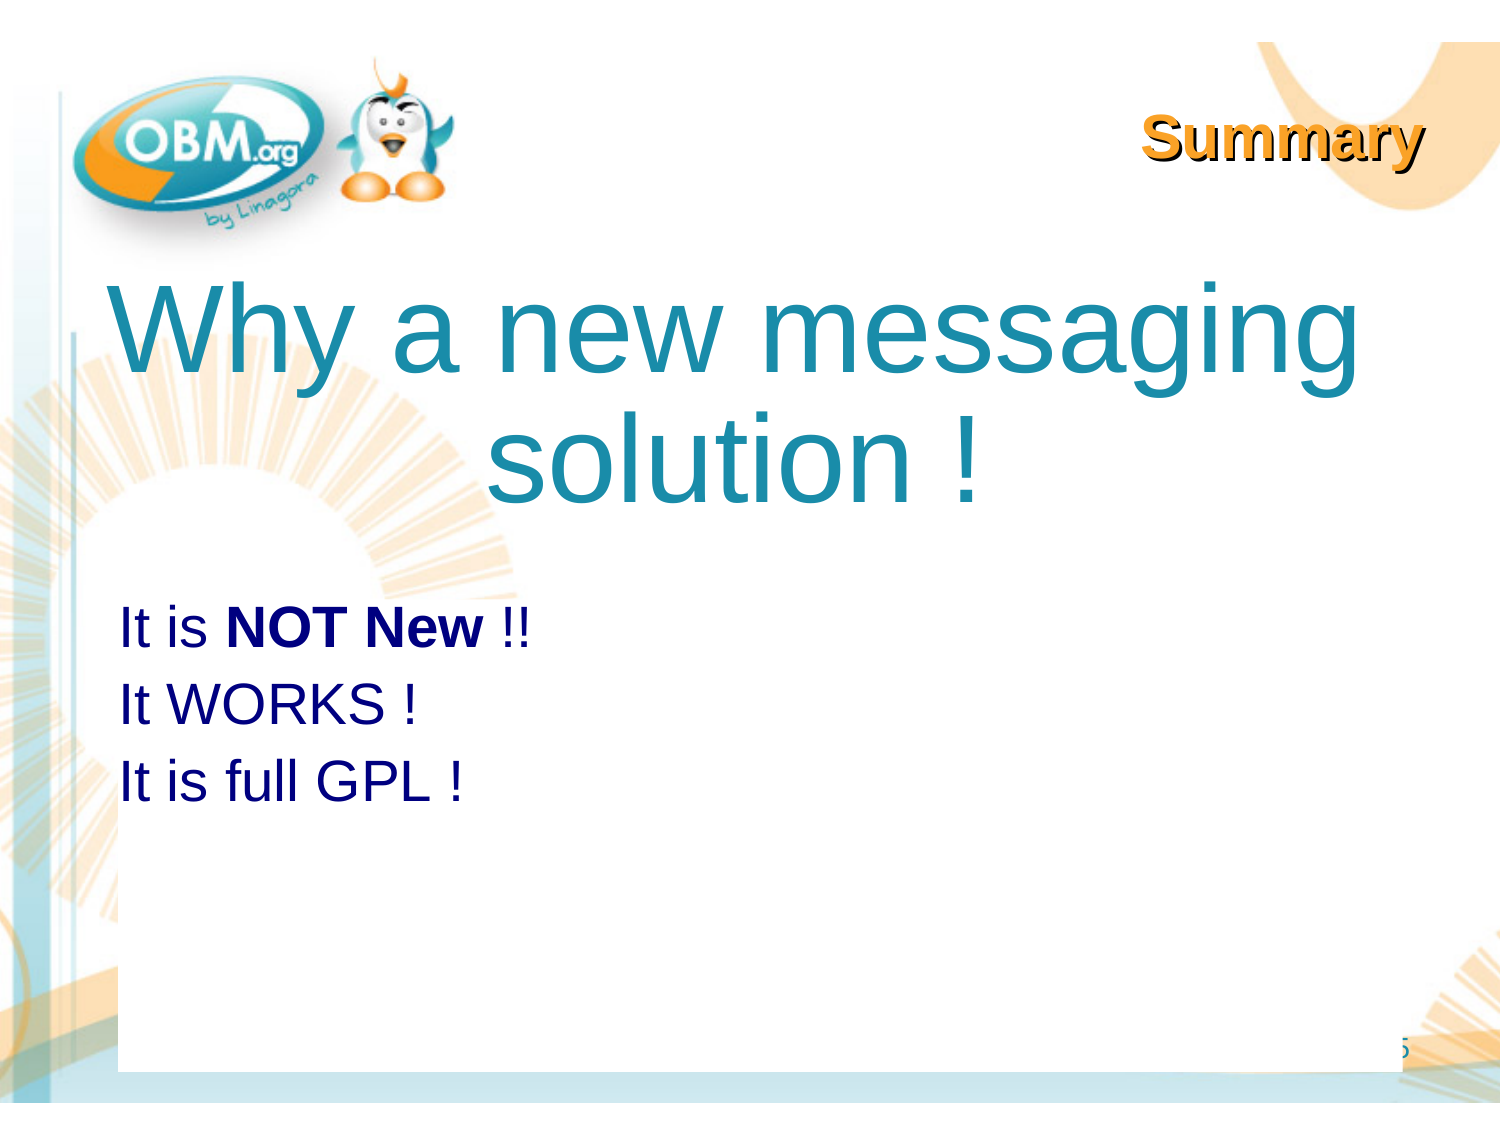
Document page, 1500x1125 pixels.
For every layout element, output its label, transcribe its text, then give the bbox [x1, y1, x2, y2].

title Summary [466, 21, 1426, 257]
text_box Why a new messaging solution ! [91, 260, 1379, 546]
list It is NOT New !! It WORKS ! It is full GPL ! [118, 599, 1403, 1072]
picture [0, 42, 1500, 1103]
